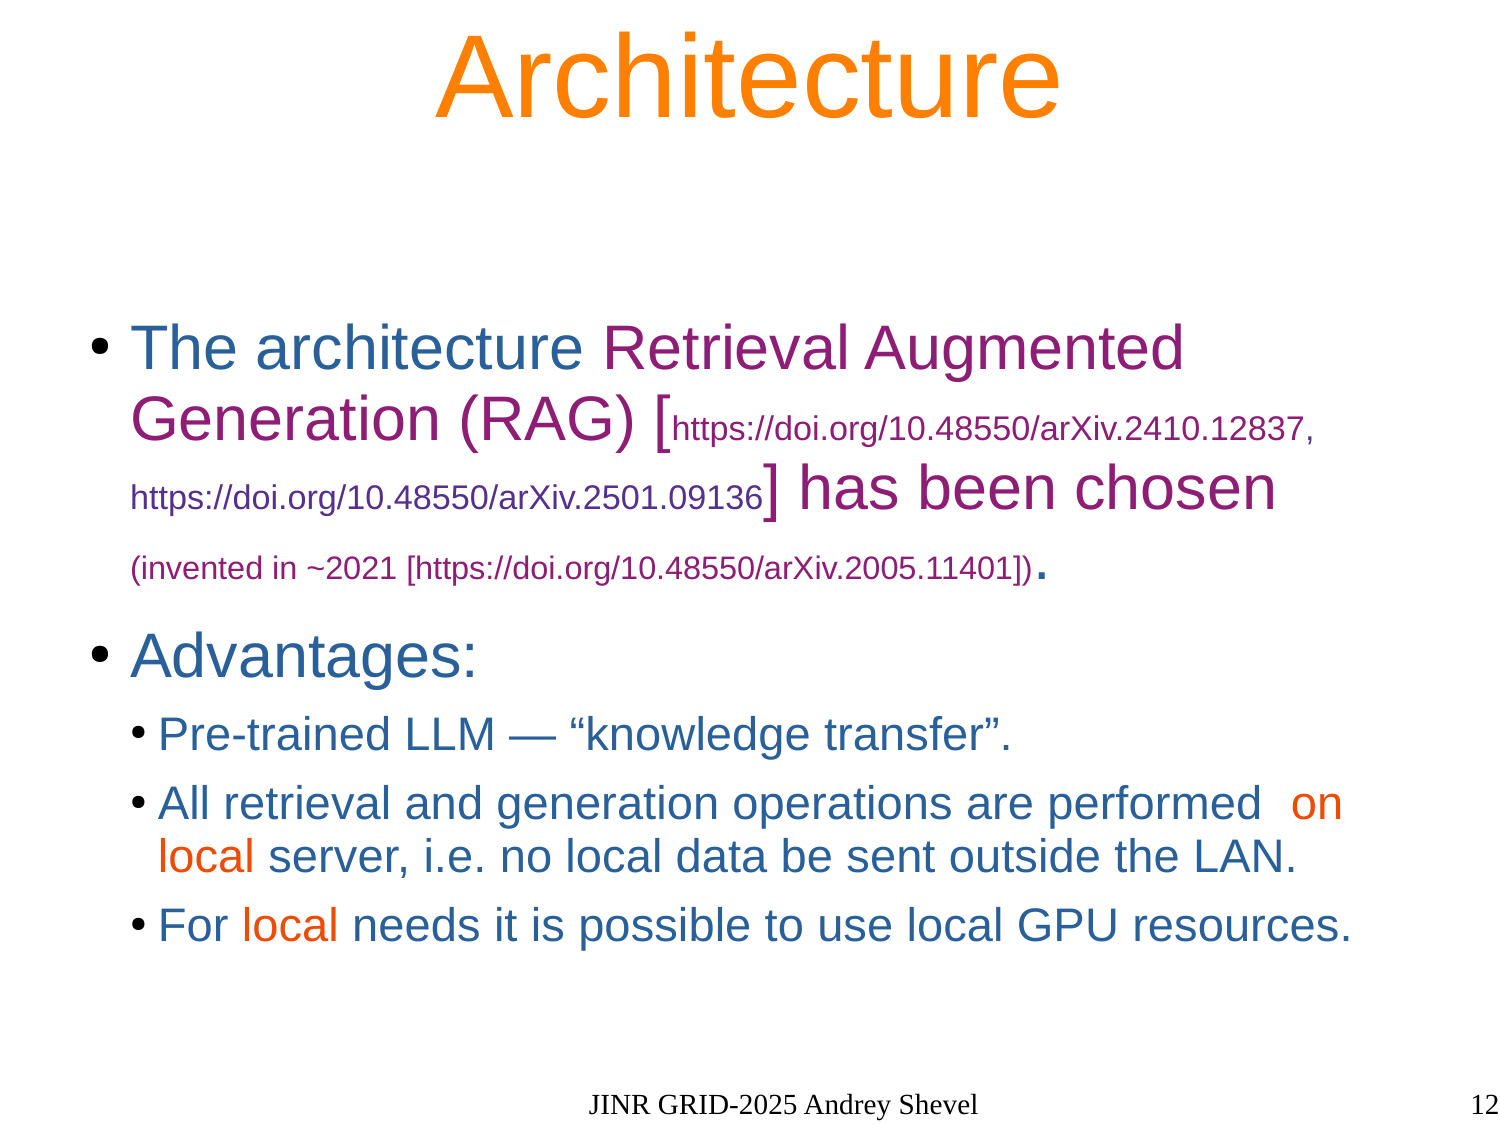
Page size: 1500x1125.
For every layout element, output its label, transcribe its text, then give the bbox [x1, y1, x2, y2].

title Architecture [75, 3, 1425, 150]
list The architecture Retrieval Augmented Generation (RAG) [https://doi.org/10.48550/arXiv.2410.12837, https://doi.org/10.48550/arXiv.2501.09136] has been chosen (invented in ~2021 [https://doi.org/10.48550/arXiv.2005.11401]). Advantages: Pre-trained LLM — “knowledge transfer”. All retrieval and generation operations are performed on local server, i.e. no local data be sent outside the LAN. For local needs it is possible to use local GPU resources. [75, 313, 1425, 966]
